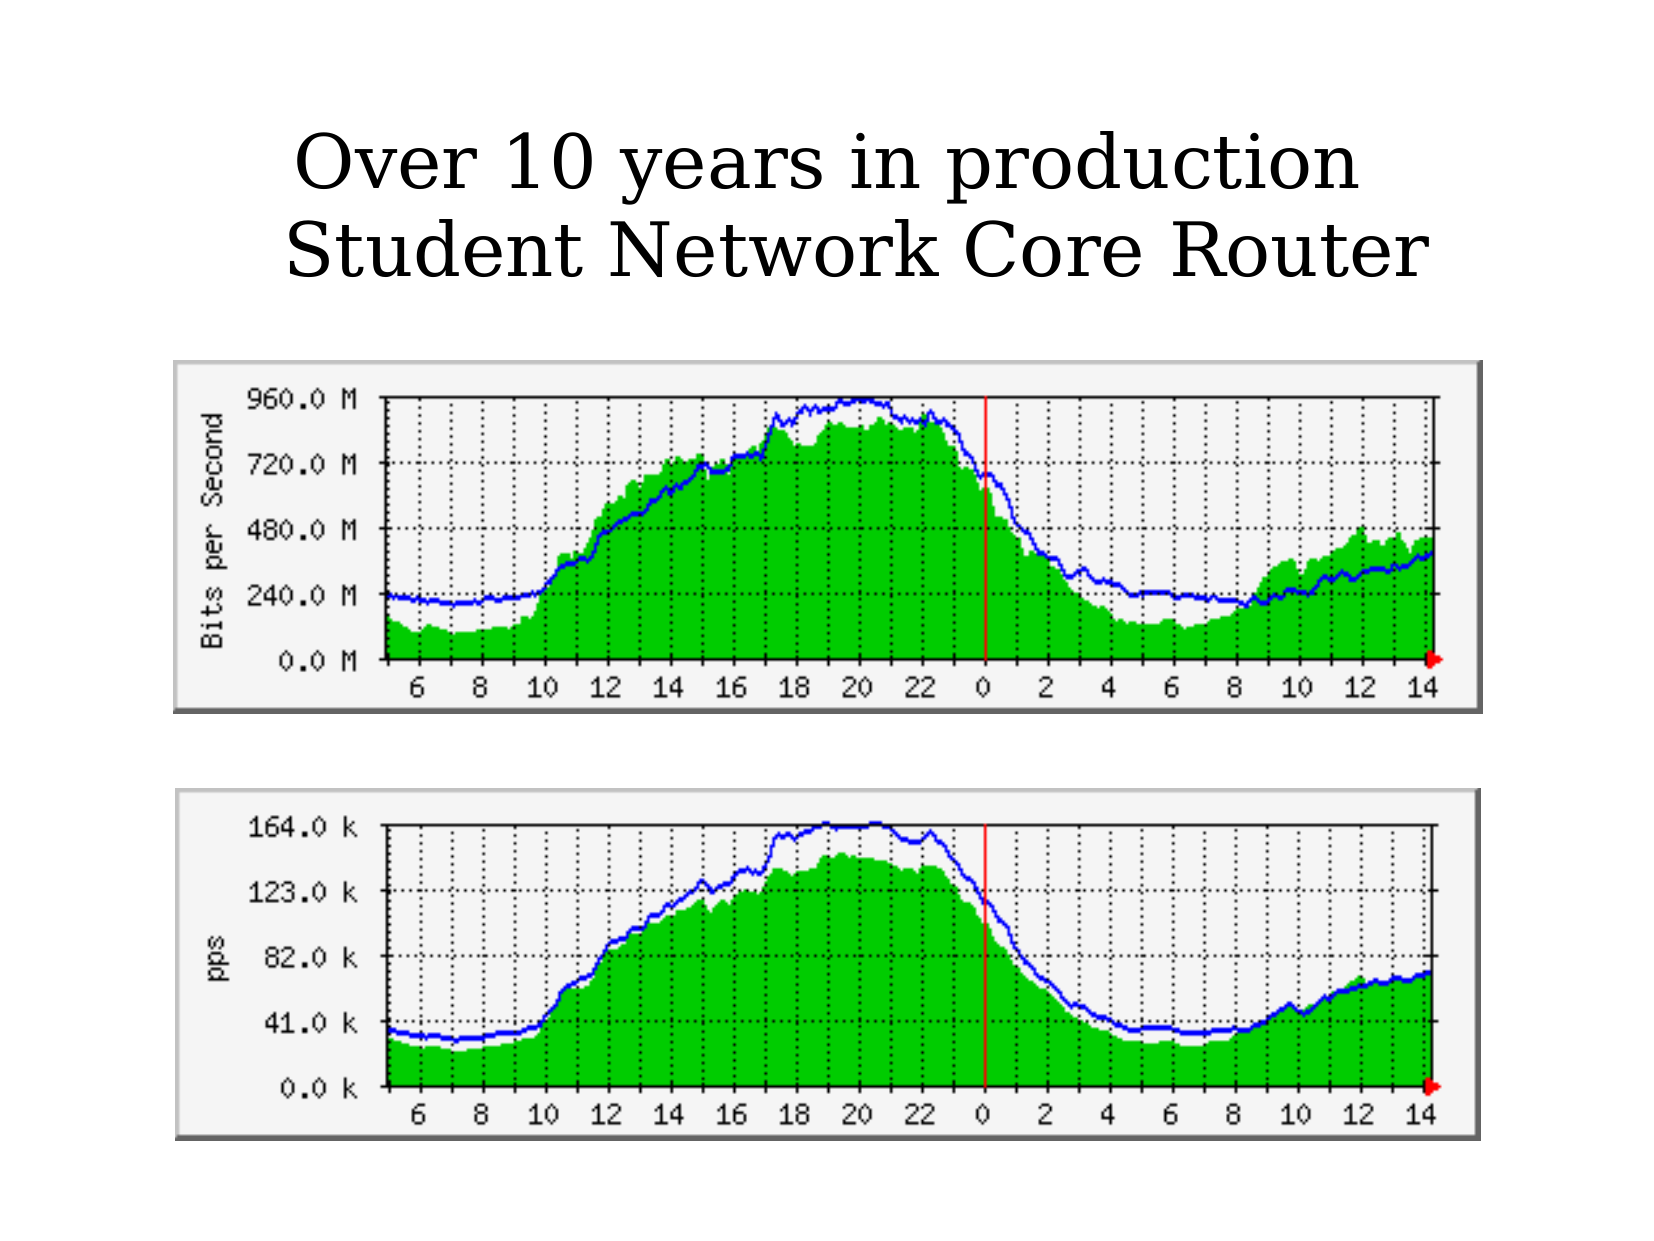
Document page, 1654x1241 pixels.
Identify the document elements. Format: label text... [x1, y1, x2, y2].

title Over 10 years in production Student Network Core Router [121, 102, 1534, 311]
picture [175, 788, 1481, 1141]
picture [173, 360, 1483, 714]
